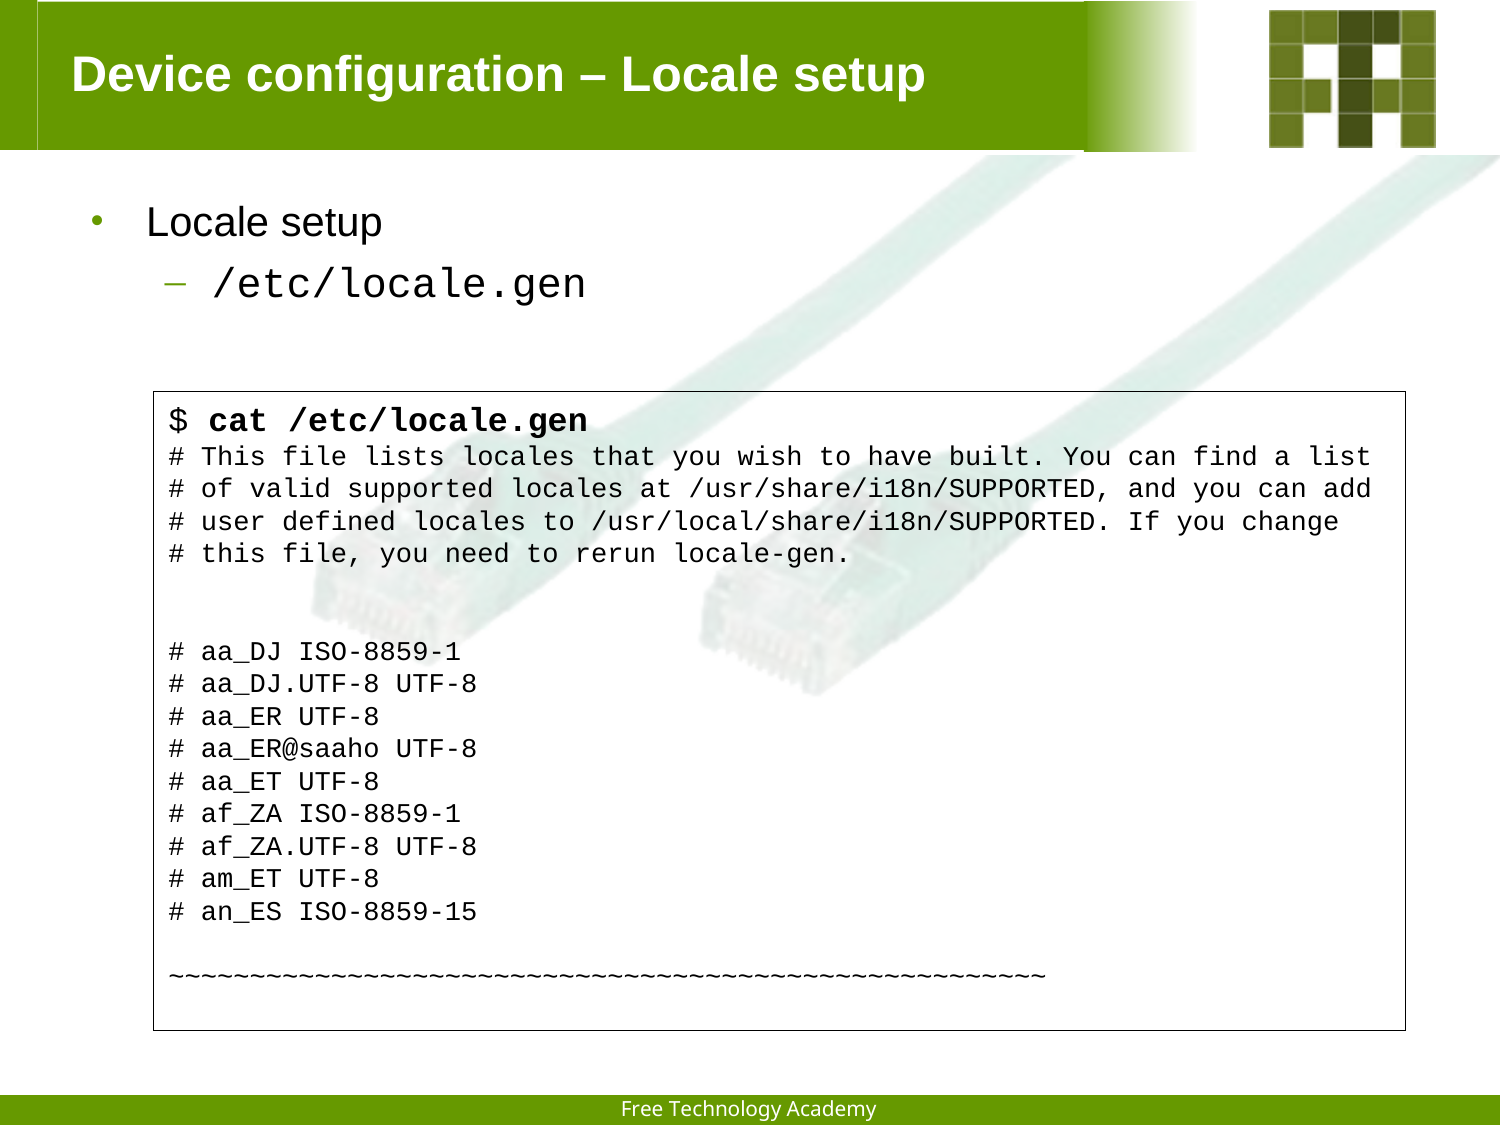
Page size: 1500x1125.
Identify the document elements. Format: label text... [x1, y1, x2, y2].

picture [1269, 10, 1436, 148]
title Device configuration – Locale setup [56, 1, 1107, 152]
list Locale setup /etc/locale.gen [75, 187, 1426, 1065]
text_box $ cat /etc/locale.gen # This file lists locales that you wish to have built. You can find a list # of valid supported locales at /usr/share/i18n/SUPPORTED, and you can add # user defined locales to /usr/local/share/i18n/SUPPORTED. If you change # this file, you need to rerun locale-gen. # aa_DJ ISO-8859-1 # aa_DJ.UTF-8 UTF-8 # aa_ER UTF-8 # aa_ER@saaho UTF-8 # aa_ET UTF-8 # af_ZA ISO-8859-1 # af_ZA.UTF-8 UTF-8 # am_ET UTF-8 # an_ES ISO-8859-15 ~~~~~~~~~~~~~~~~~~~~~~~~~~~~~~~~~~~~~~~~~~~~~~~~~~~~~~ [153, 391, 1406, 1031]
